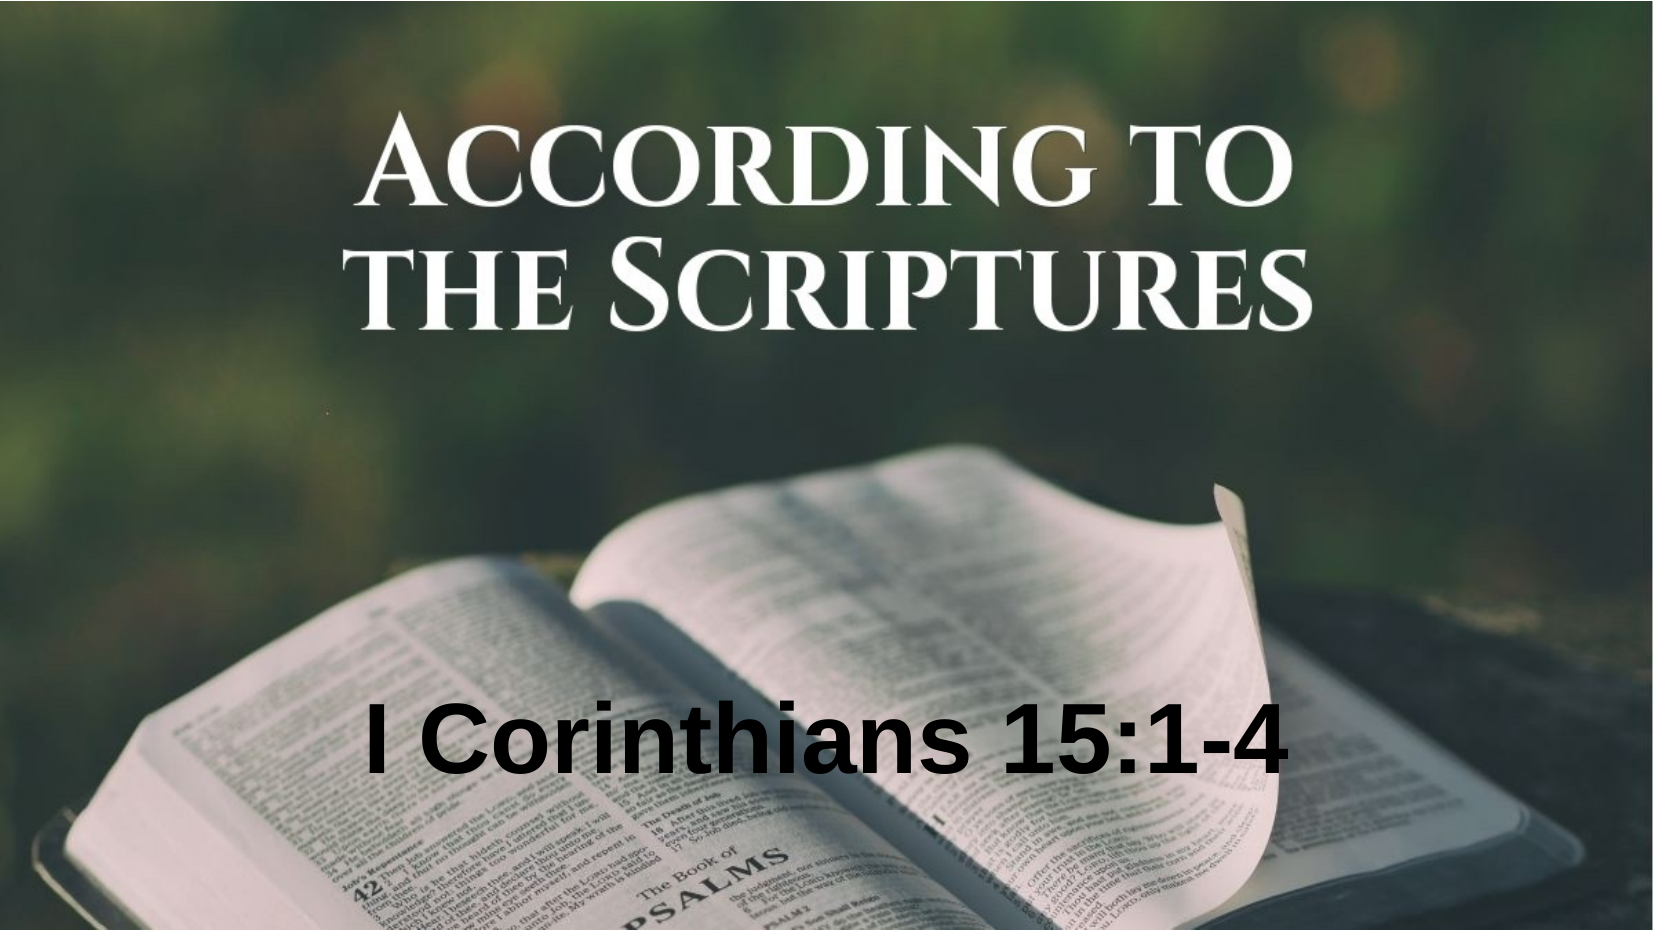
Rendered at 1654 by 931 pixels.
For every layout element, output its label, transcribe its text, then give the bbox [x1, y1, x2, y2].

picture [0, 1, 1654, 931]
subtitle I Corinthians 15:1-4 [82, 630, 1571, 848]
